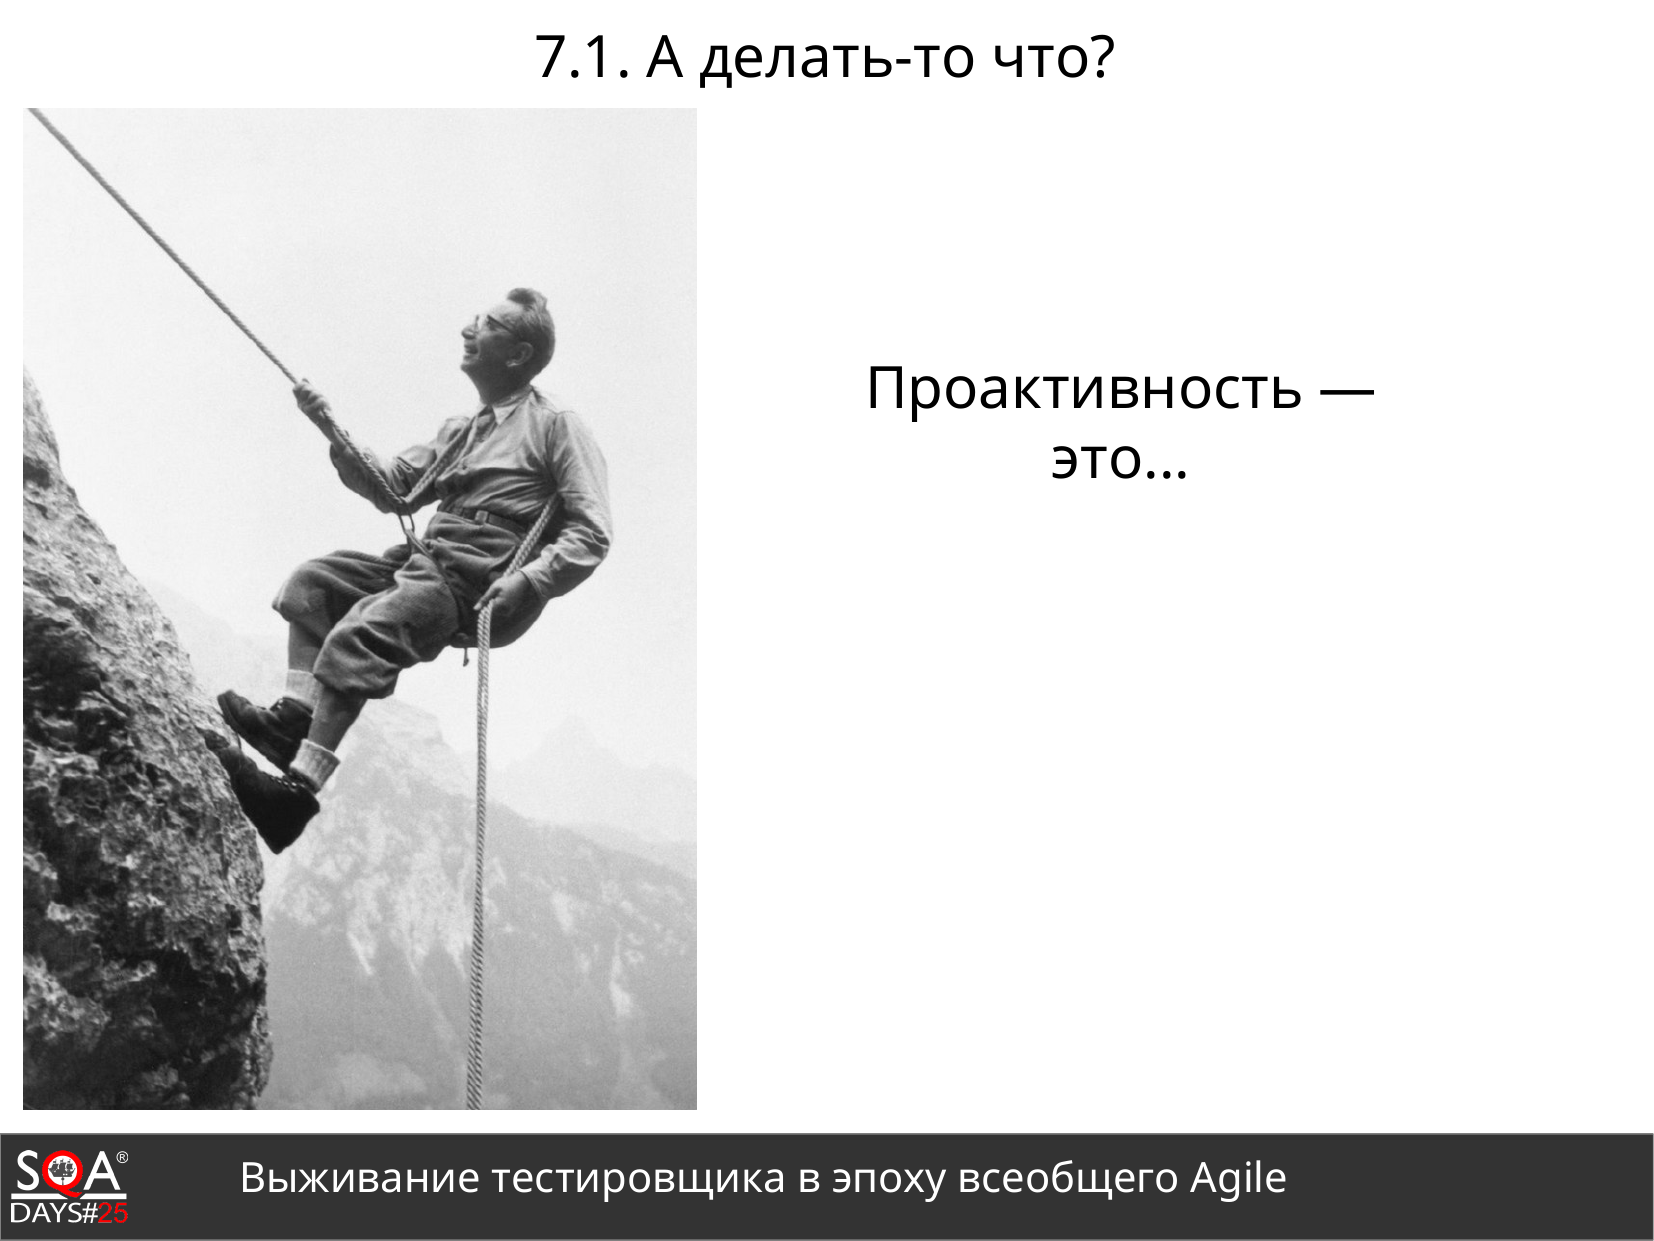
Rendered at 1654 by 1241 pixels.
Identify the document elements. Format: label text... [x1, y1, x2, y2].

text_box 7.1. А делать-то что? [519, 11, 1135, 97]
text_box [0, 1133, 1654, 1241]
picture [11, 1150, 128, 1223]
picture [23, 108, 697, 1110]
text_box Проактивность — это... [850, 343, 1489, 638]
text_box Выживание тестировщика в эпоху всеобщего Agile [224, 1145, 1607, 1229]
